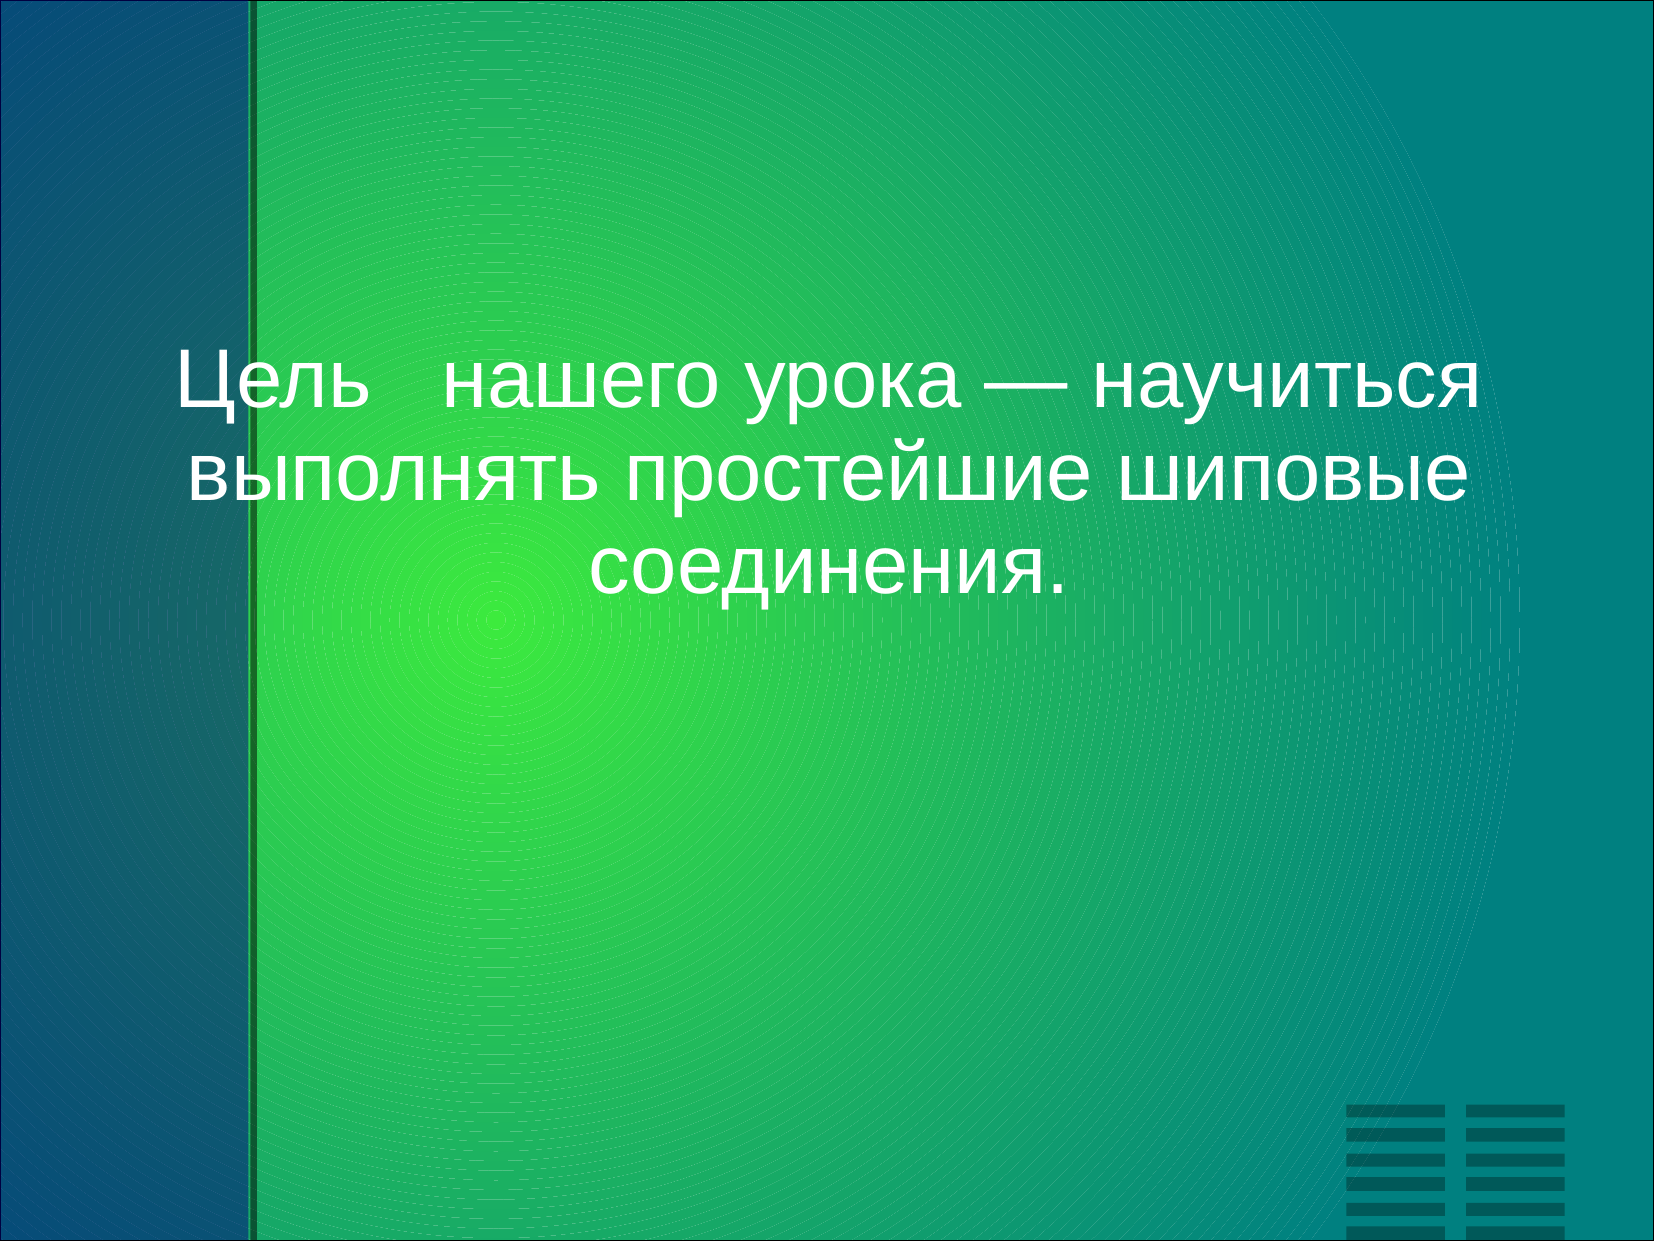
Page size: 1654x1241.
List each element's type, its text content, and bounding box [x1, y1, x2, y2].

text_box Цель нашего урока — научиться выполнять простейшие шиповые соединения. [0, 324, 1654, 938]
